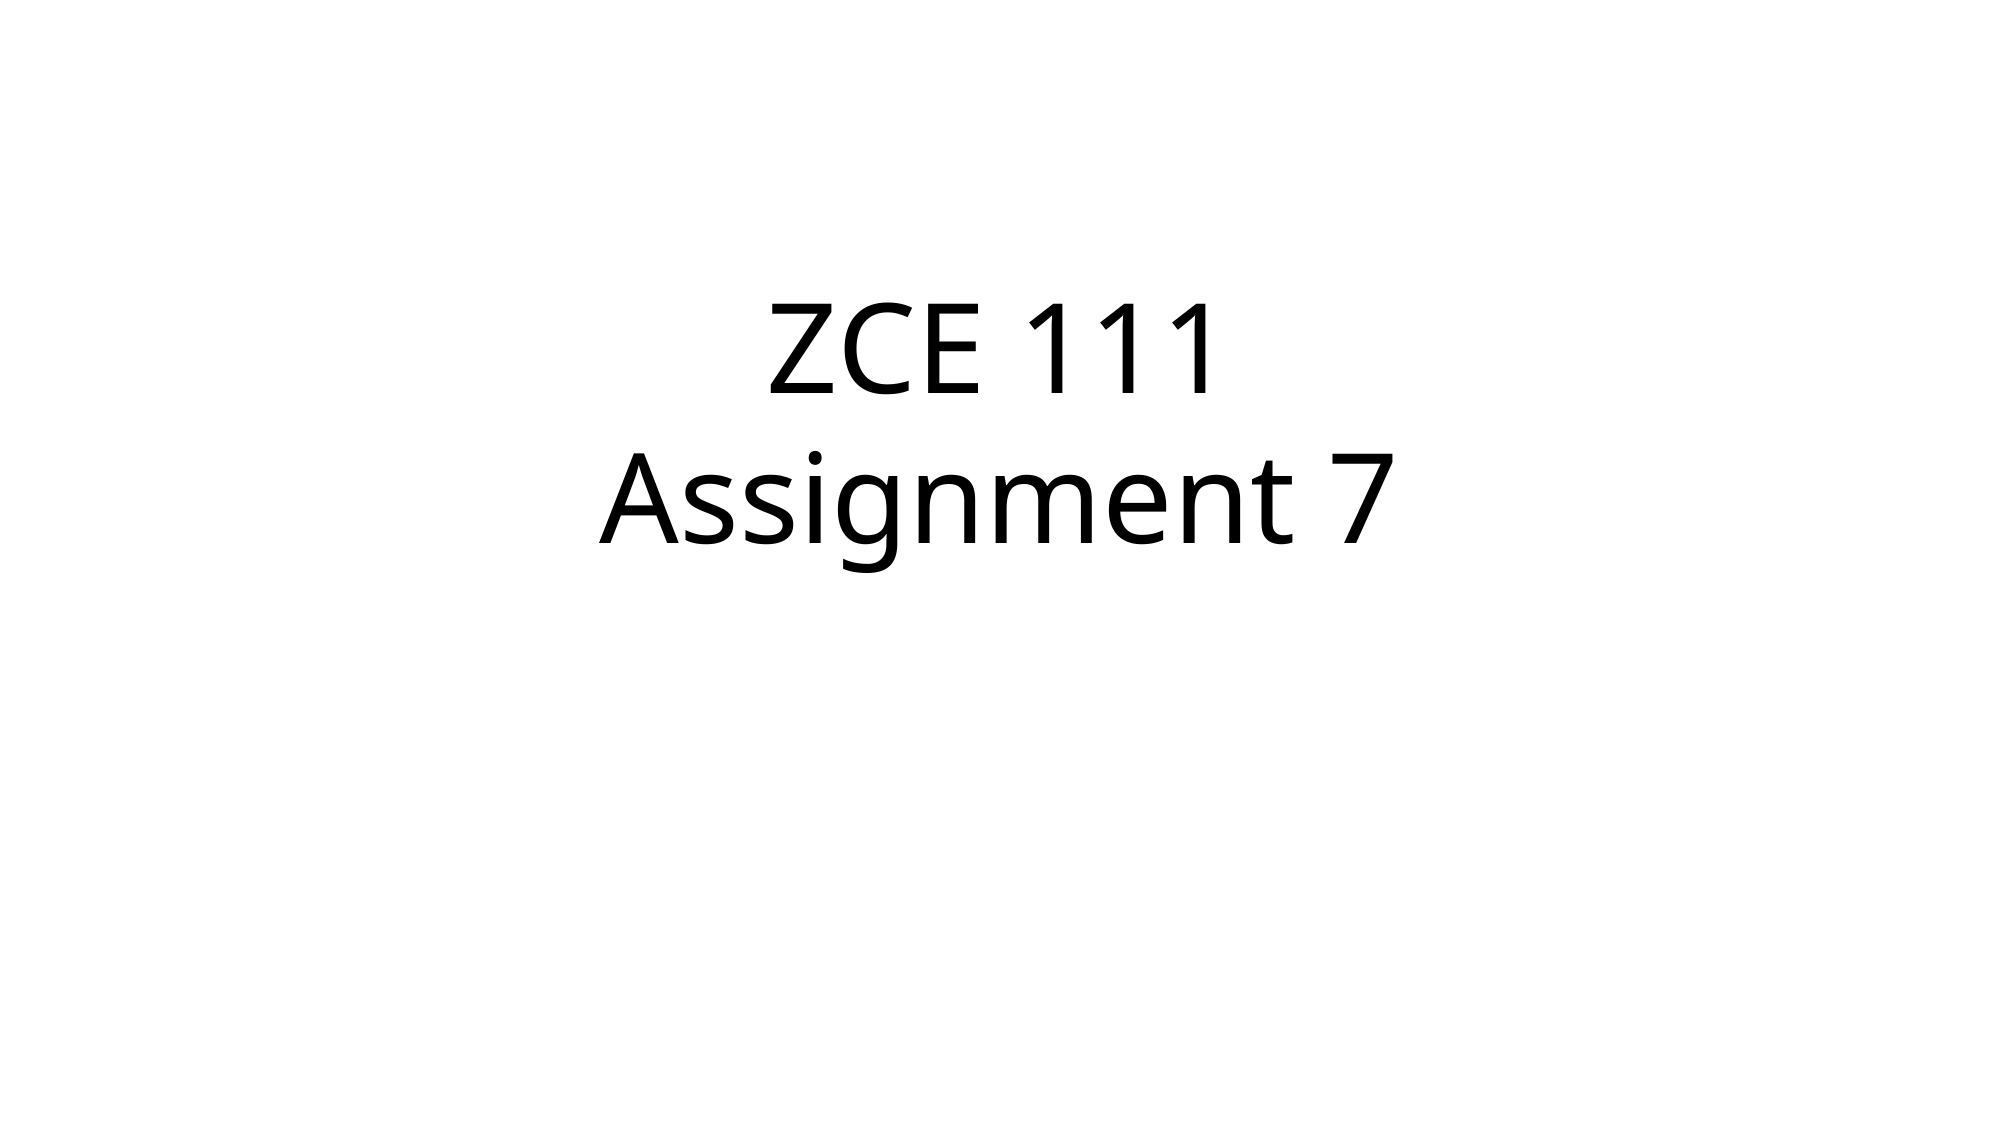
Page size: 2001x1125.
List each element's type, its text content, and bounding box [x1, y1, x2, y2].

text_box ZCE 111 Assignment 7 [249, 184, 1750, 576]
